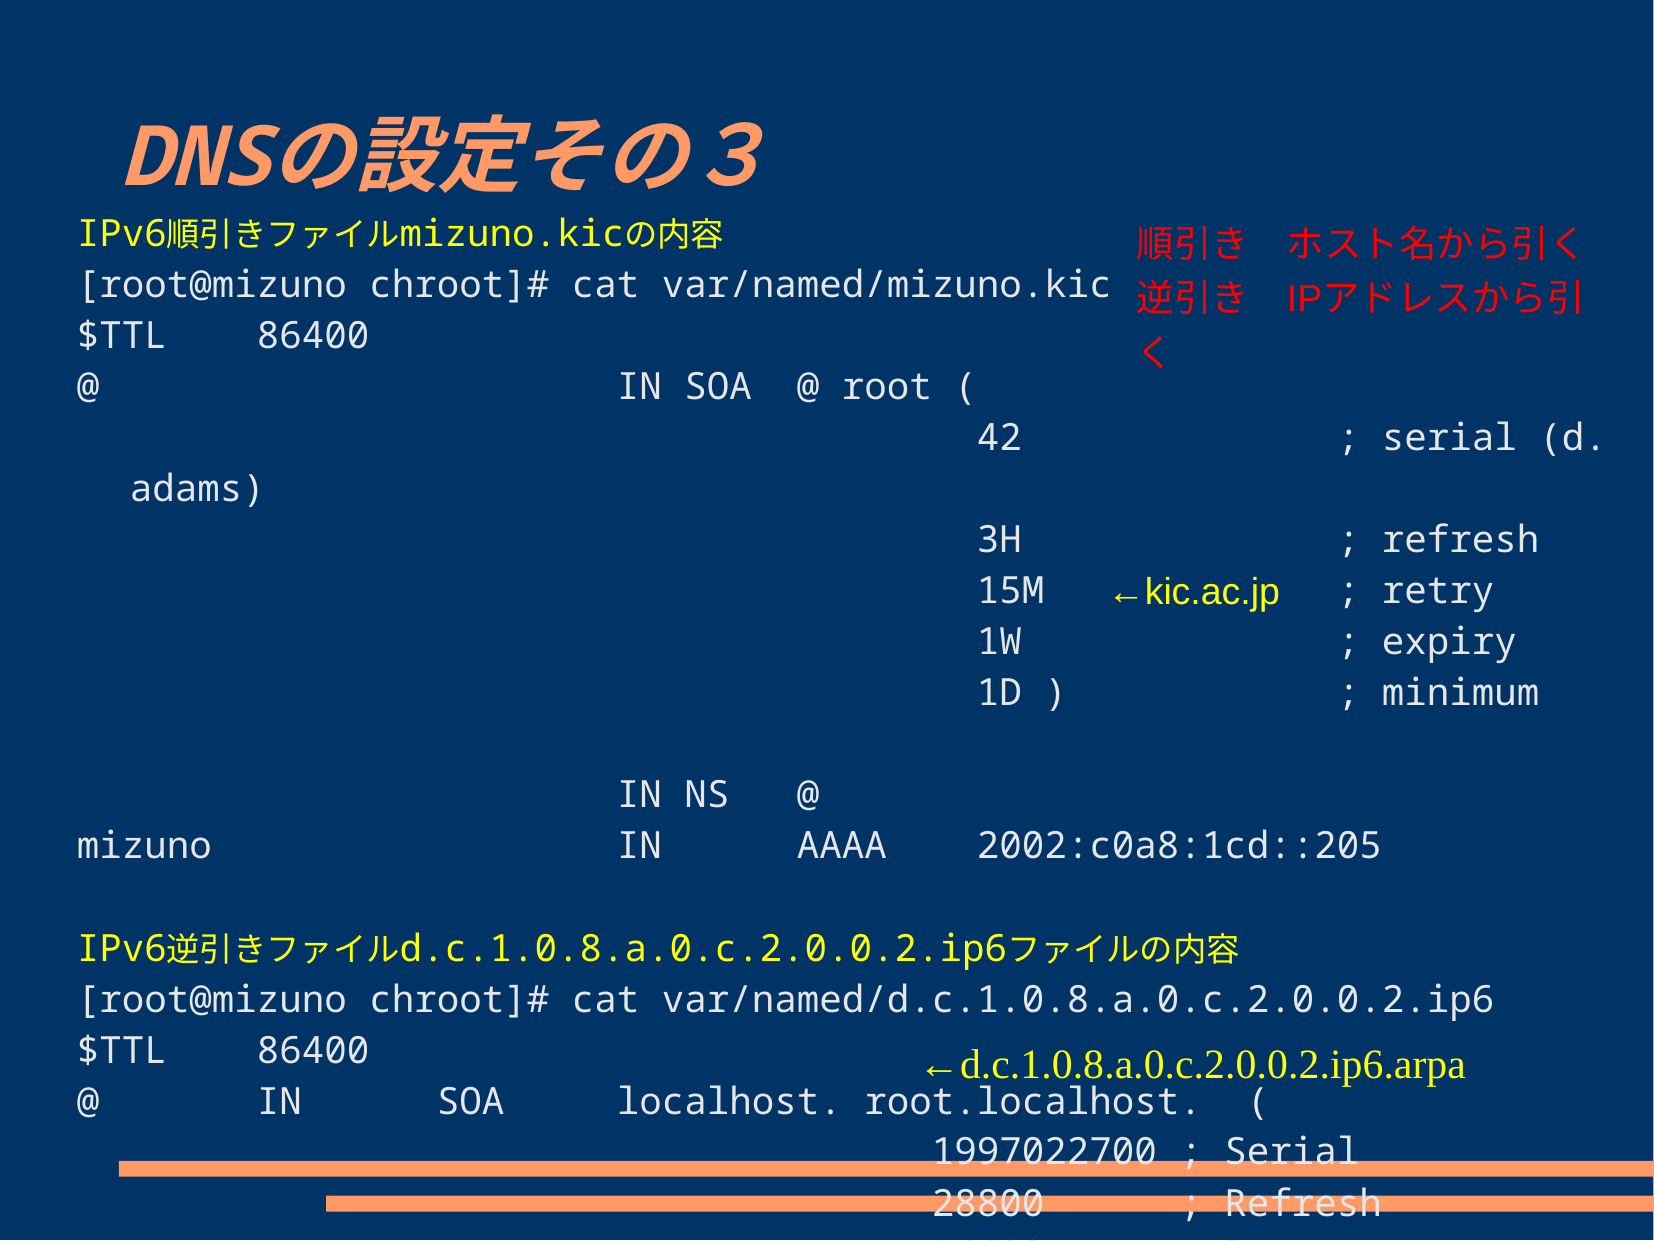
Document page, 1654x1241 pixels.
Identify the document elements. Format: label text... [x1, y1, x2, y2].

text_box ←d.c.1.0.8.a.0.c.2.0.0.2.ip6.arpa [885, 1033, 1506, 1096]
text_box 順引き ホスト名から引く 逆引き IPアドレスから引く [1122, 206, 1625, 302]
text_box ←kic.ac.jp [1092, 563, 1388, 621]
title DNSの設定その３ [121, 46, 1534, 206]
list IPv6順引きファイルmizuno.kicの内容 [root@mizuno chroot]# cat var/named/mizuno.kic $TTL 86400 @ IN SOA @ root ( 42 ; serial (d. adams) 3H ; refresh 15M ; retry 1W ; expiry 1D ) ; minimum IN NS @ mizuno IN AAAA 2002:c0a8:1cd::205 IPv6逆引きファイルd.c.1.0.8.a.0.c.2.0.0.2.ip6ファイルの内容 [root@mizuno chroot]# cat var/named/d.c.1.0.8.a.0.c.2.0.0.2.ip6 $TTL 86400 @ IN SOA localhost. root.localhost. ( 1997022700 ; Serial 28800 ; Refresh 14400 ; Retry 3600000 ; Expire 86400 ) ; Minimum IN NS @ 5.0.2.0.0.0.0.0.0.0.0.0.0.0.0.0.0.0.0.0 IN PTR mizuno.kic.ac.jp. [59, 206, 1625, 1196]
